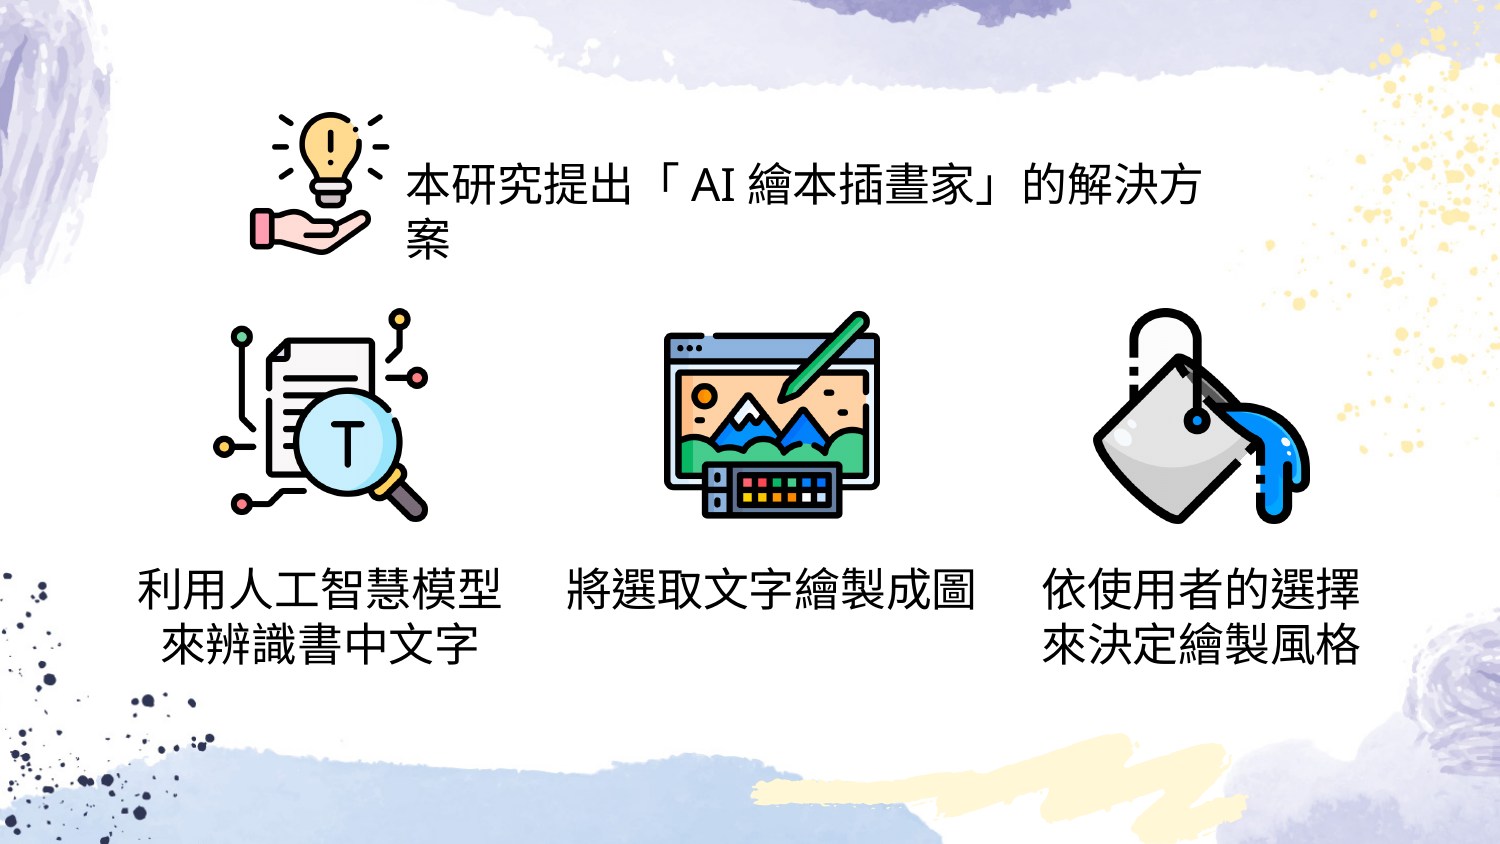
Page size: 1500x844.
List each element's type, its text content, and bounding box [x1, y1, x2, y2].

text_box 將選取文字繪製成圖 [550, 553, 994, 624]
picture [664, 307, 880, 523]
picture [1093, 308, 1310, 524]
text_box [911, 801, 928, 807]
text_box [750, 733, 1249, 844]
text_box 利用人工智慧模型 來辨識書中文字 [120, 553, 521, 680]
picture [213, 308, 428, 522]
text_box 本研究提出「AI繪本插晝家」的解決方案 [391, 148, 1252, 220]
text_box [1202, 830, 1216, 837]
text_box 依使用者的選擇 來決定繪製風格 [1023, 553, 1380, 680]
picture [248, 112, 391, 255]
